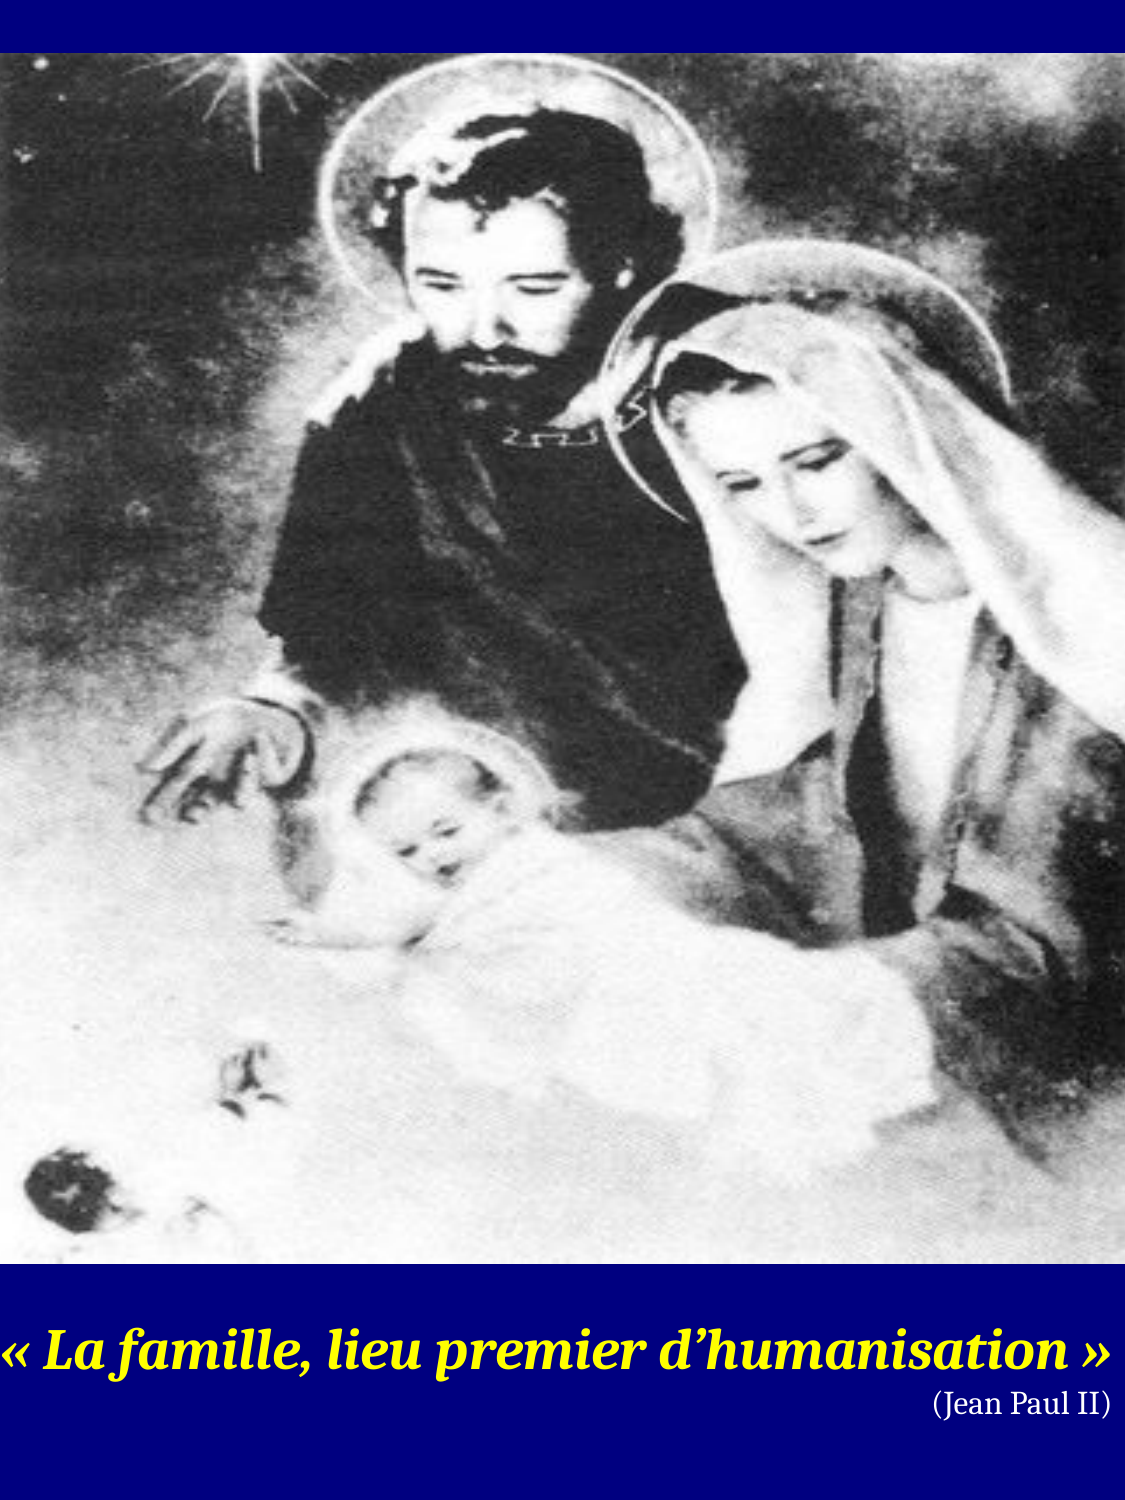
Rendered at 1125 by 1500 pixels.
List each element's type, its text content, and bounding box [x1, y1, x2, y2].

picture [0, 53, 1125, 1264]
text_box « La famille, lieu premier d’humanisation » (Jean Paul II) [0, 1303, 1125, 1429]
